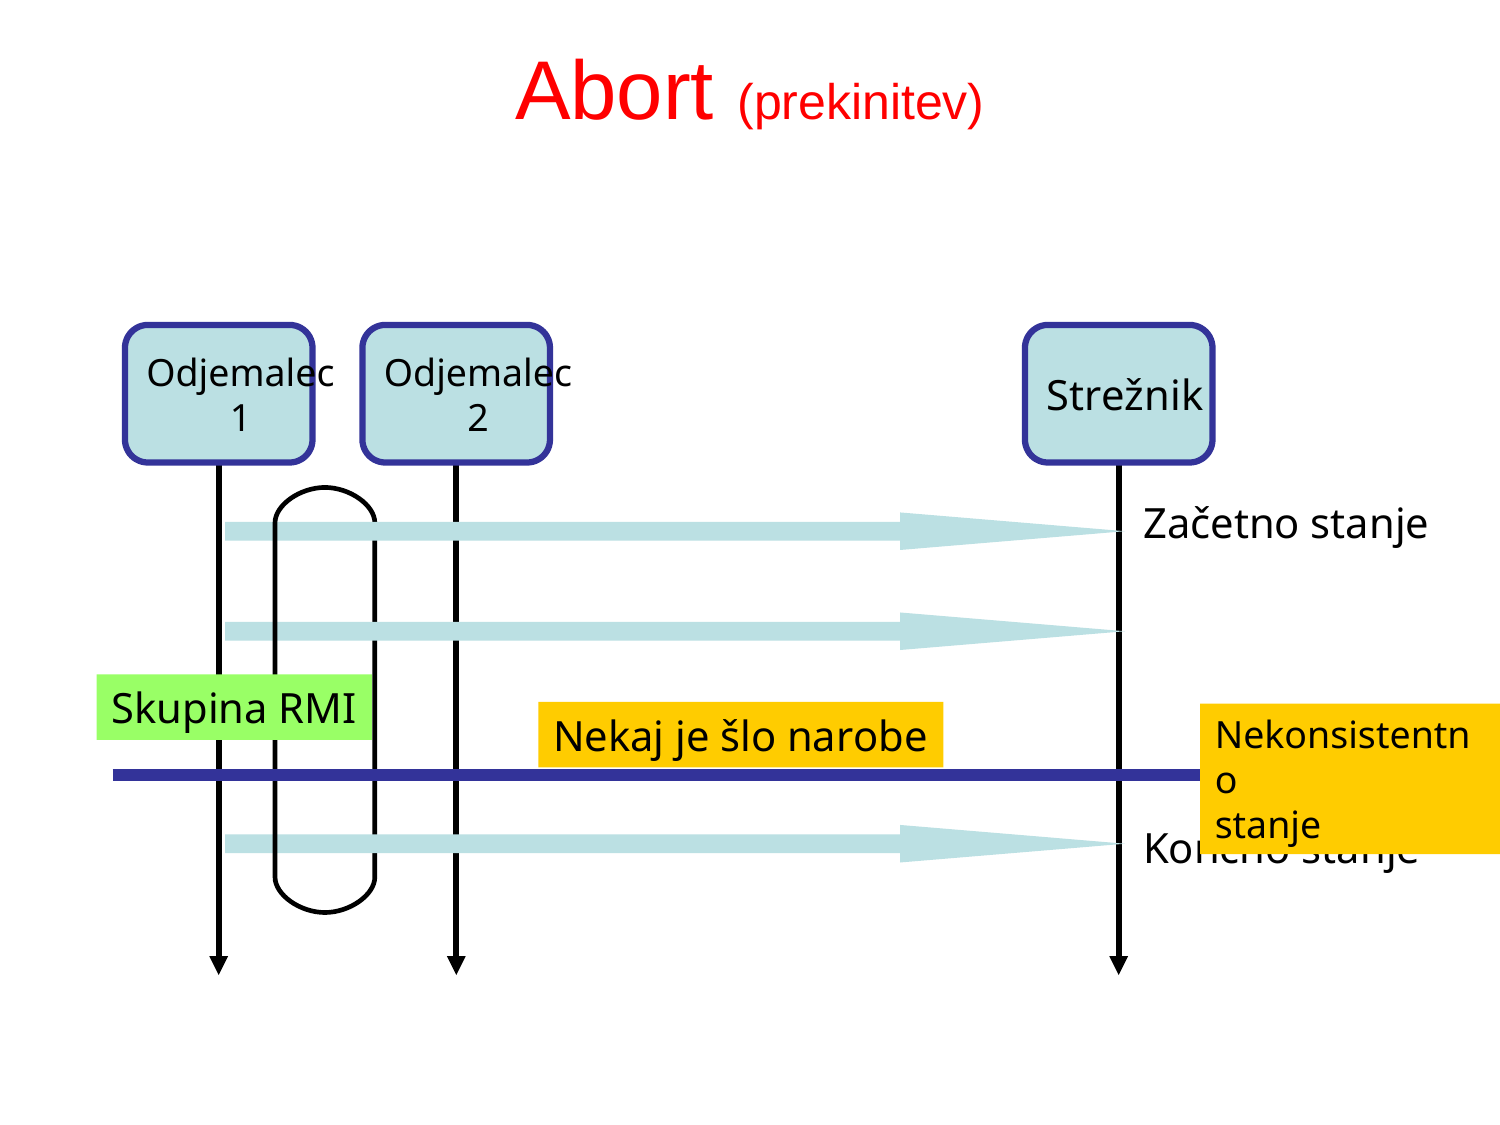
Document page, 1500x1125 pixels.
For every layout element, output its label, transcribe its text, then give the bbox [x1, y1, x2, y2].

text_box Začetno stanje [1128, 489, 1445, 555]
text_box Skupina RMI [96, 674, 372, 740]
text_box [278, 824, 1126, 863]
text_box [225, 834, 272, 854]
text_box [278, 612, 1126, 651]
text_box Odjemalec 1 [124, 324, 313, 463]
text_box [225, 621, 272, 641]
text_box Končno stanje [1128, 814, 1436, 880]
text_box Strežnik [1024, 324, 1213, 463]
text_box [278, 512, 1126, 550]
text_box Odjemalec 2 [362, 324, 550, 463]
text_box [225, 521, 272, 541]
text_box Nekaj je šlo narobe [538, 701, 944, 768]
text_box Nekonsistentno stanje [1200, 703, 1500, 855]
title Abort (prekinitev) [75, 23, 1426, 149]
